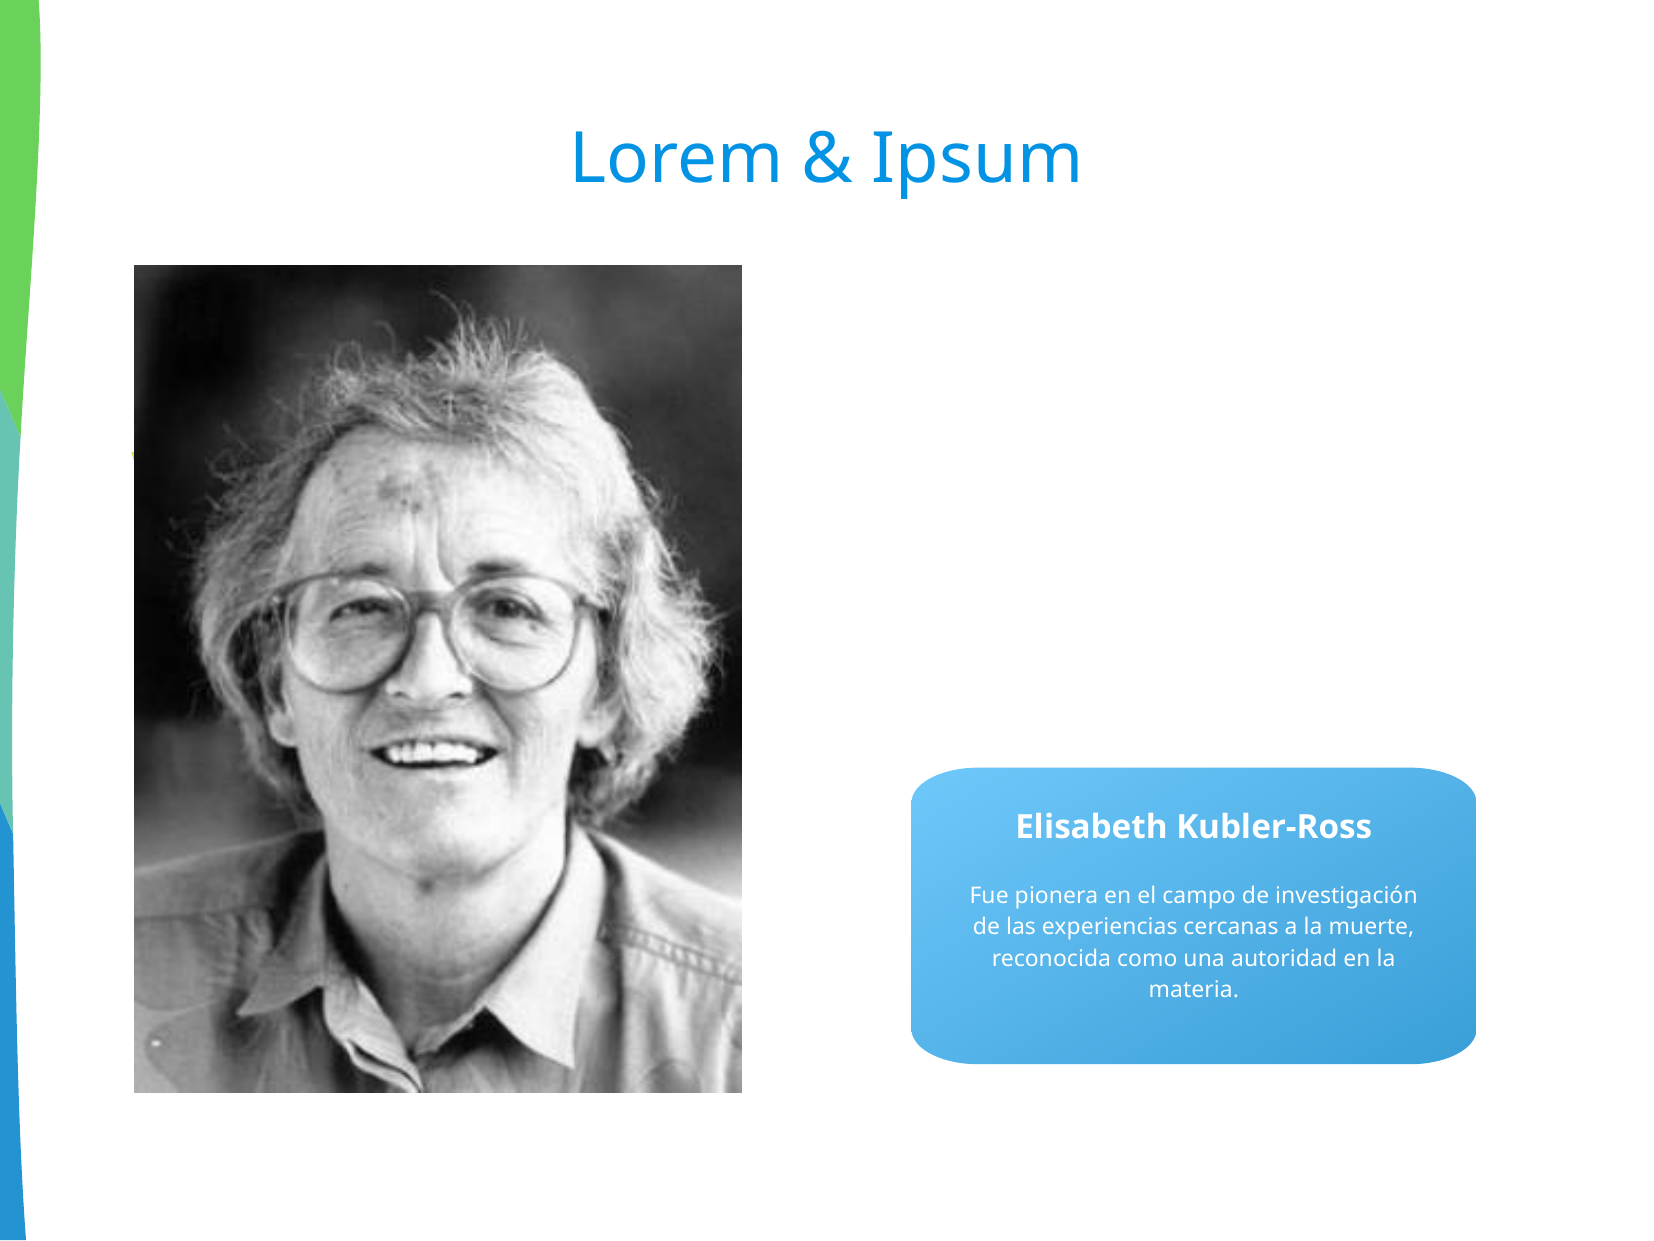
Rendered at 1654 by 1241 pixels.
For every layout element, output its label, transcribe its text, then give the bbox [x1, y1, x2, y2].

text_box Elisabeth Kubler-Ross Fue pionera en el campo de investigación de las experiencias cercanas a la muerte, reconocida como una autoridad en la materia. [911, 767, 1477, 1065]
picture [134, 265, 742, 1093]
text_box Lorem & Ipsum [0, 104, 1654, 204]
